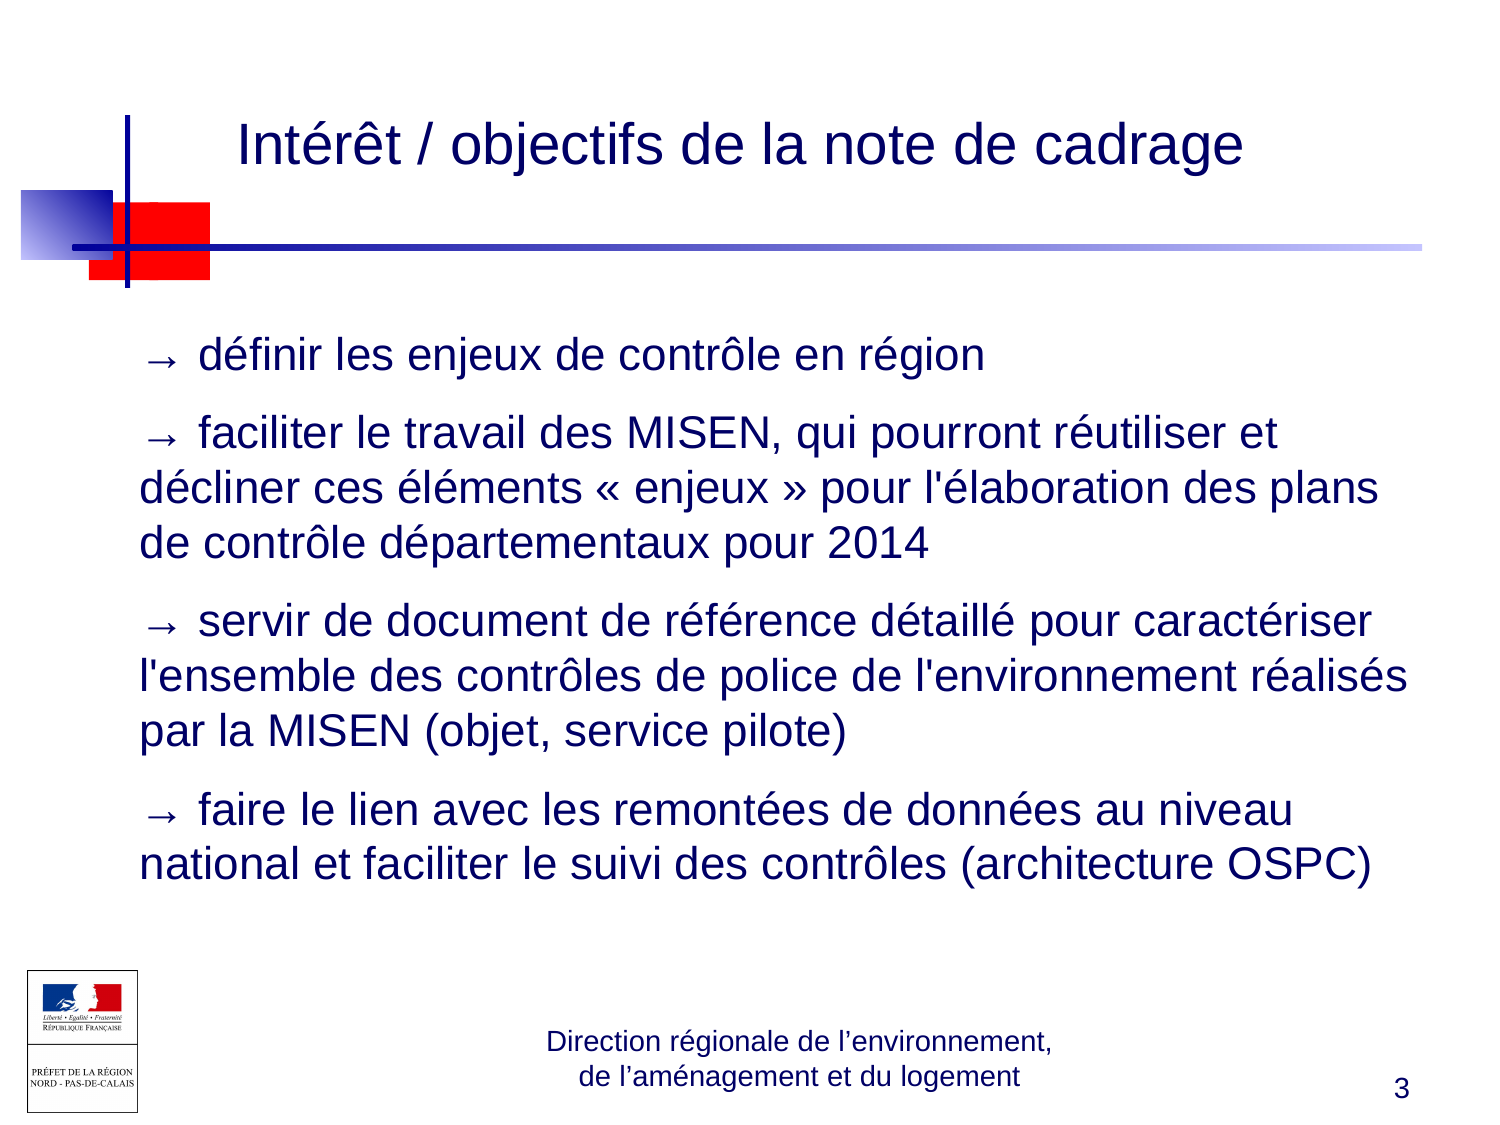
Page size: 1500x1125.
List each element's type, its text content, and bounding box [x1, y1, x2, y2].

picture [27, 970, 138, 1113]
list → définir les enjeux de contrôle en région → faciliter le travail des MISEN, qui pourront réutiliser et décliner ces éléments « enjeux » pour l'élaboration des plans de contrôle départementaux pour 2014 → servir de document de référence détaillé pour caractériser l'ensemble des contrôles de police de l'environnement réalisés par la MISEN (objet, service pilote) → faire le lien avec les remontées de données au niveau national et faciliter le suivi des contrôles (architecture OSPC) [139, 324, 1418, 1125]
title Intérêt / objectifs de la note de cadrage [236, 89, 1447, 193]
